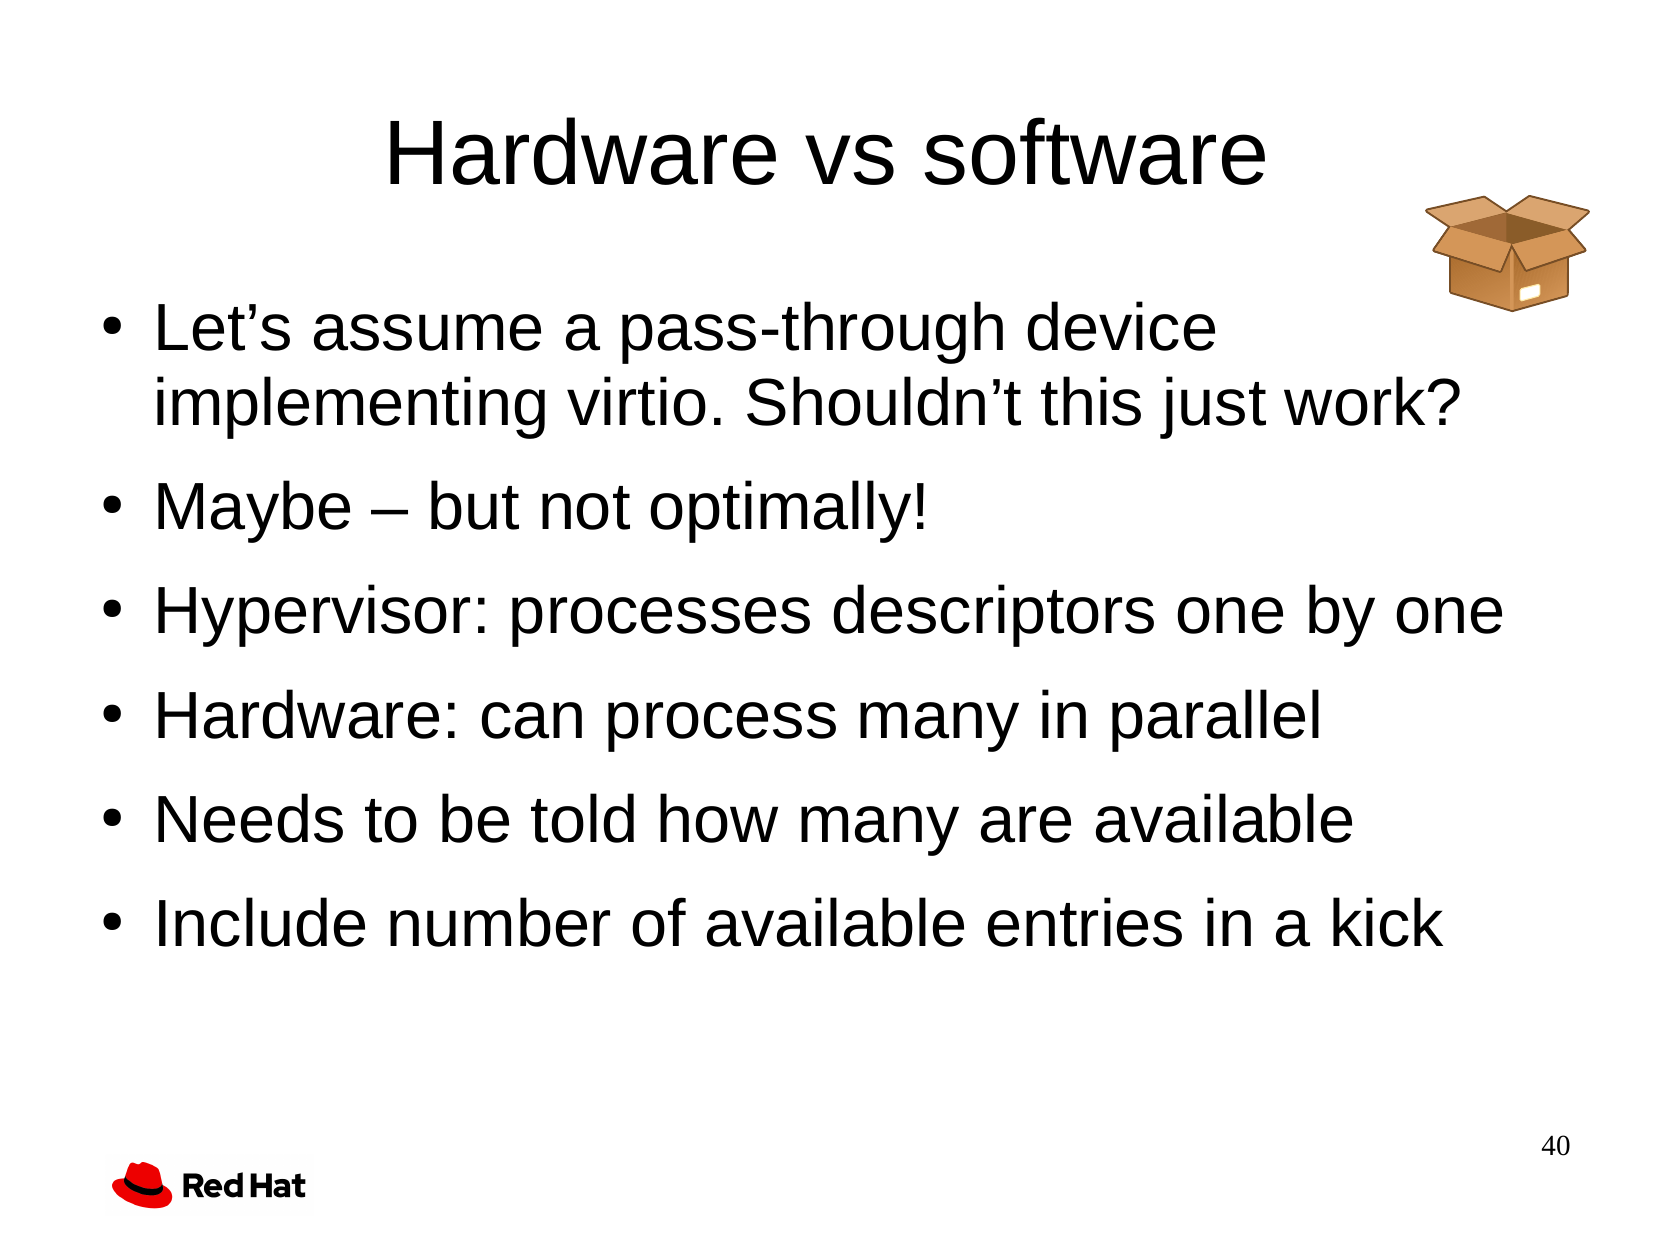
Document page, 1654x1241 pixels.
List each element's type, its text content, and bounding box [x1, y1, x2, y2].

list Let’s assume a pass-through device implementing virtio. Shouldn’t this just work? Maybe – but not optimally! Hypervisor: processes descriptors one by one Hardware: can process many in parallel Needs to be told how many are available Include number of available entries in a kick [82, 290, 1571, 1010]
picture [105, 1154, 314, 1216]
title Hardware vs software [82, 49, 1571, 257]
picture [1425, 195, 1591, 313]
